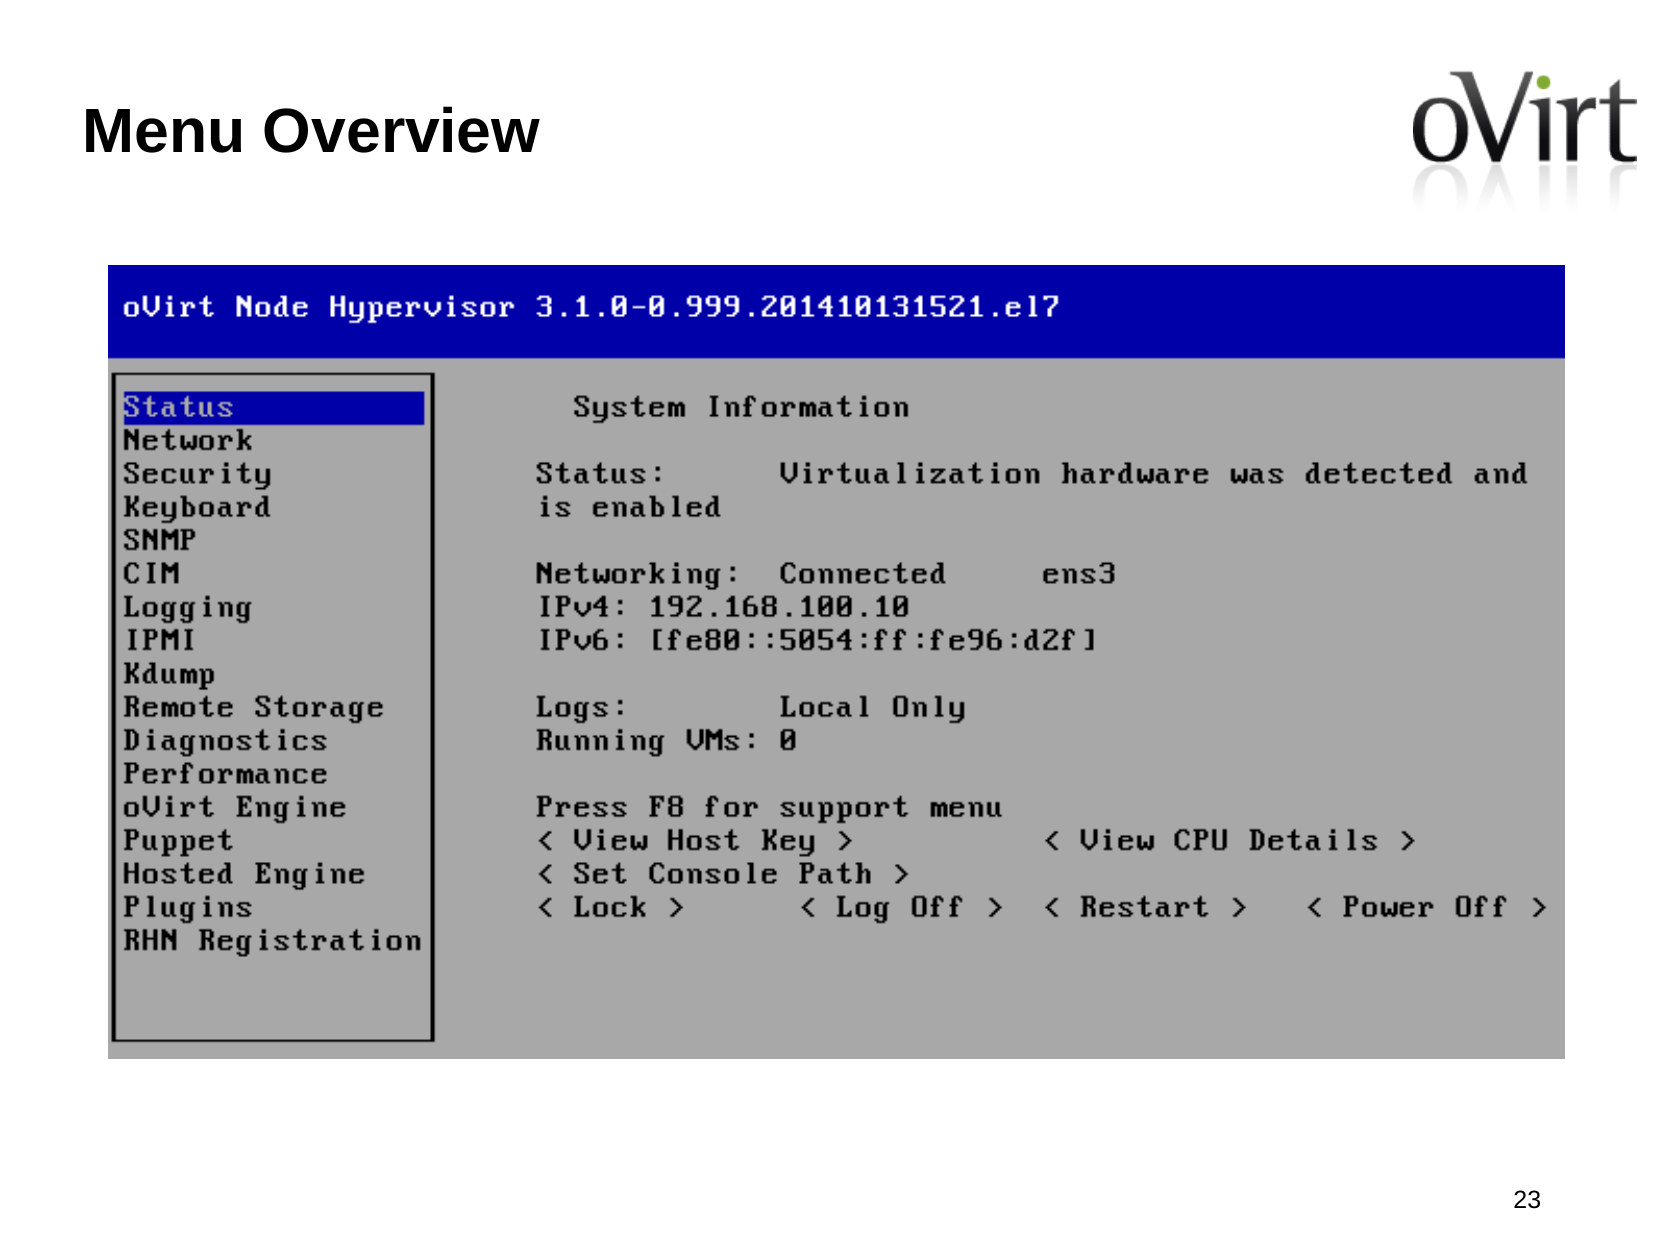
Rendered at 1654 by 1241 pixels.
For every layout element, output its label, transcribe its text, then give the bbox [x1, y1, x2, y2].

picture [1413, 63, 1637, 212]
picture [108, 265, 1565, 1059]
title Menu Overview [82, 37, 1303, 226]
